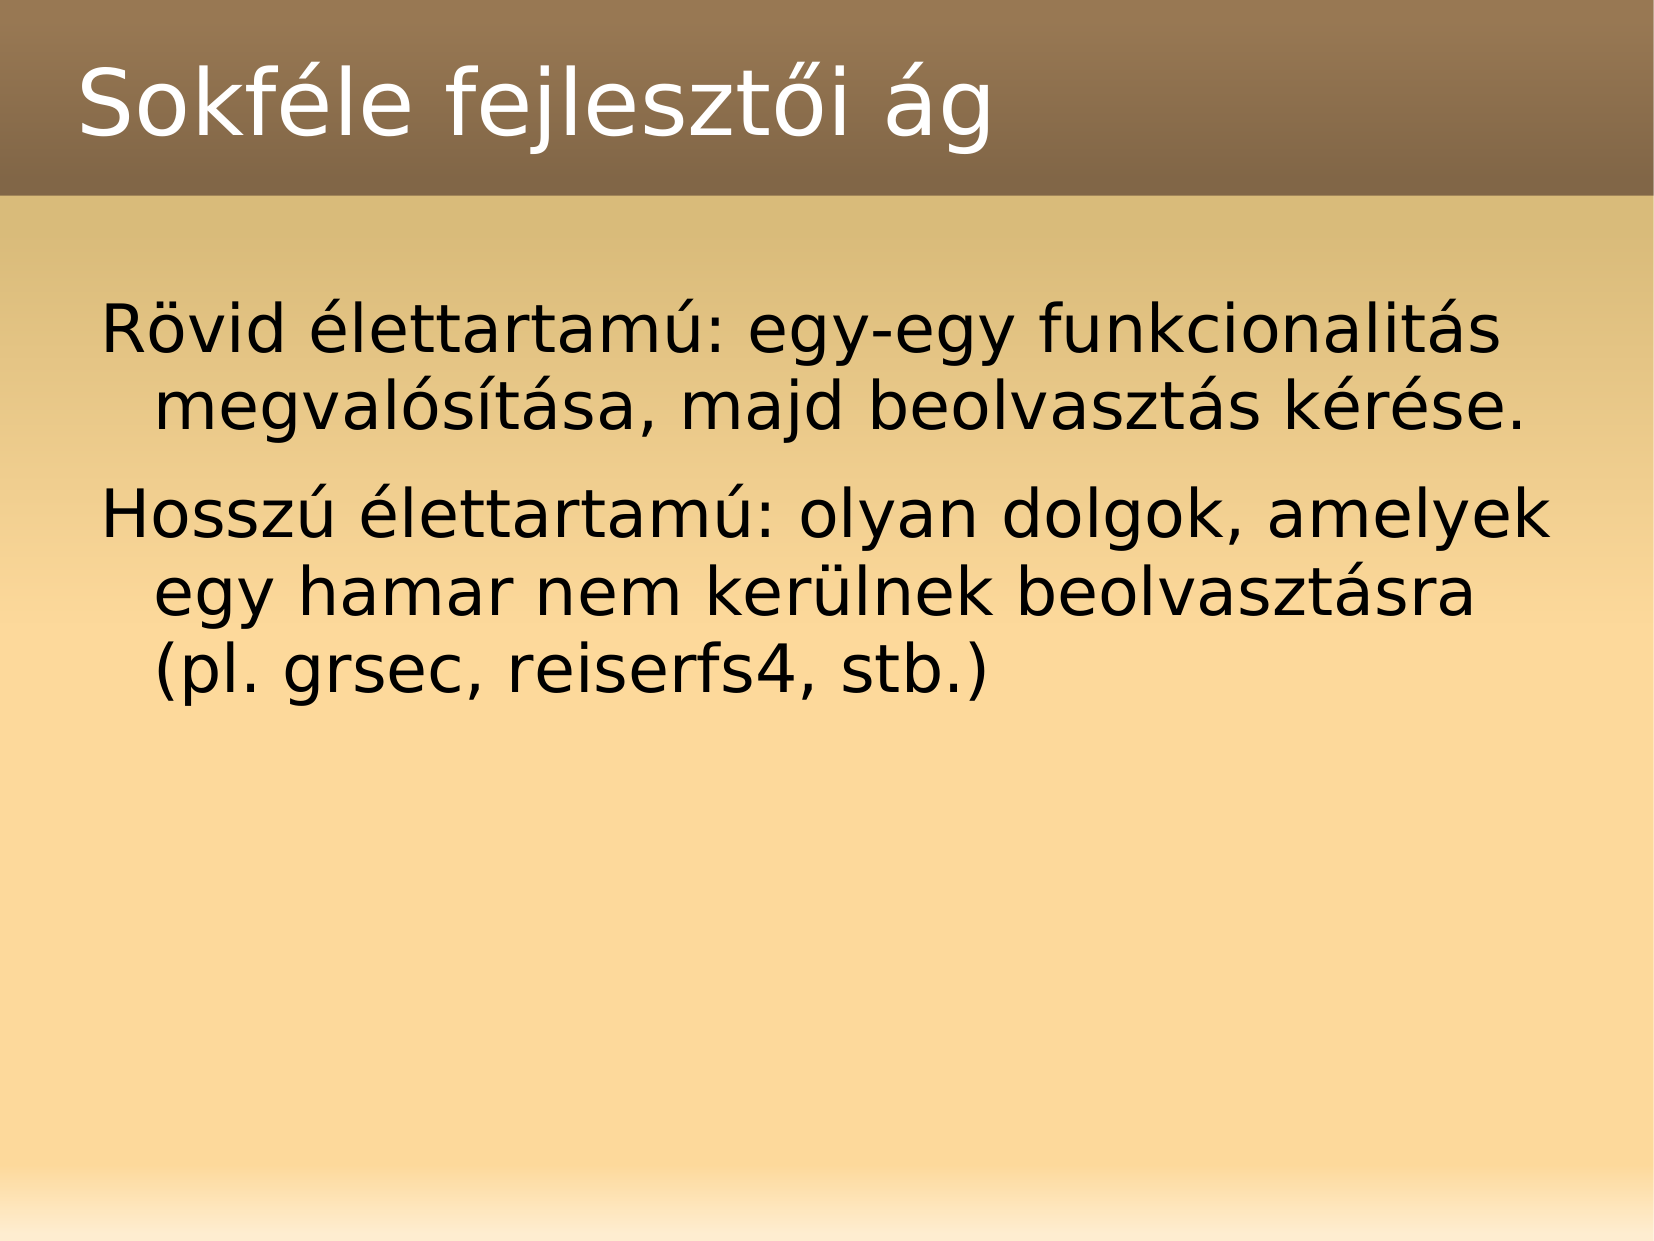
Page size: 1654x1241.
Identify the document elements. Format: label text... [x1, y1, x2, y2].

title Sokféle fejlesztői ág [76, 7, 1565, 200]
list Rövid élettartamú: egy-egy funkcionalitás megvalósítása, majd beolvasztás kérése. Hosszú élettartamú: olyan dolgok, amelyek egy hamar nem kerülnek beolvasztásra (pl. grsec, reiserfs4, stb.) [82, 290, 1571, 1094]
picture [0, 0, 1654, 1241]
